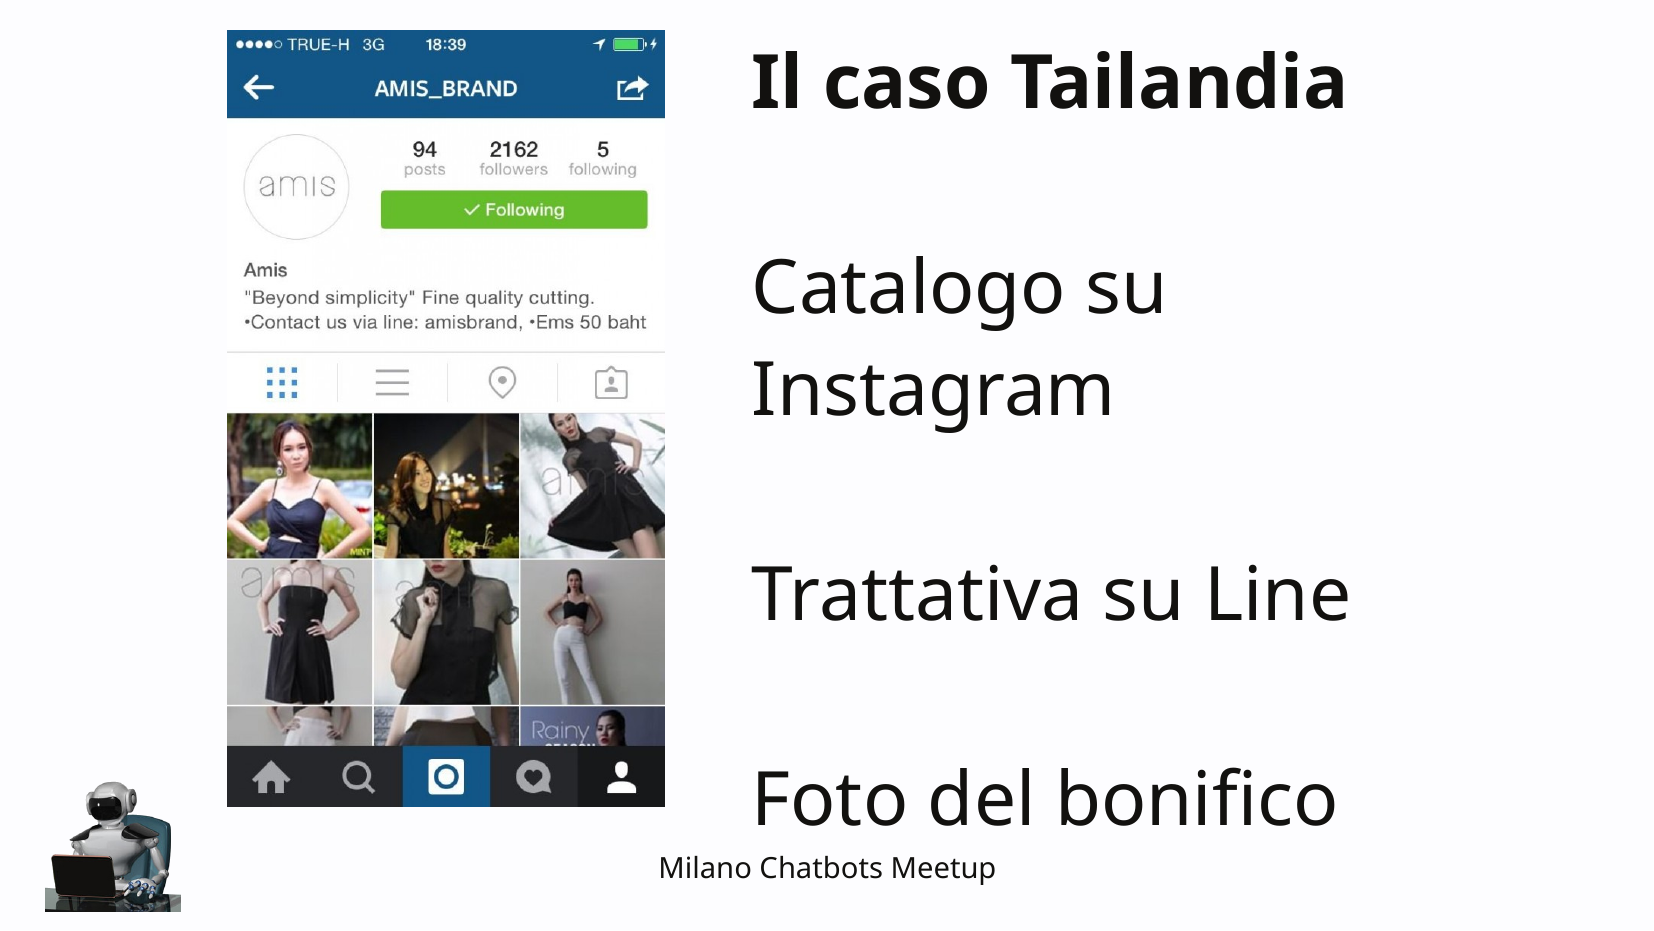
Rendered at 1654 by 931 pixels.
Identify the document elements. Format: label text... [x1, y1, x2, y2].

text_box Il caso Tailandia Catalogo su Instagram Trattativa su Line Foto del bonifico [736, 21, 1487, 562]
picture [45, 777, 181, 912]
picture [227, 30, 665, 807]
